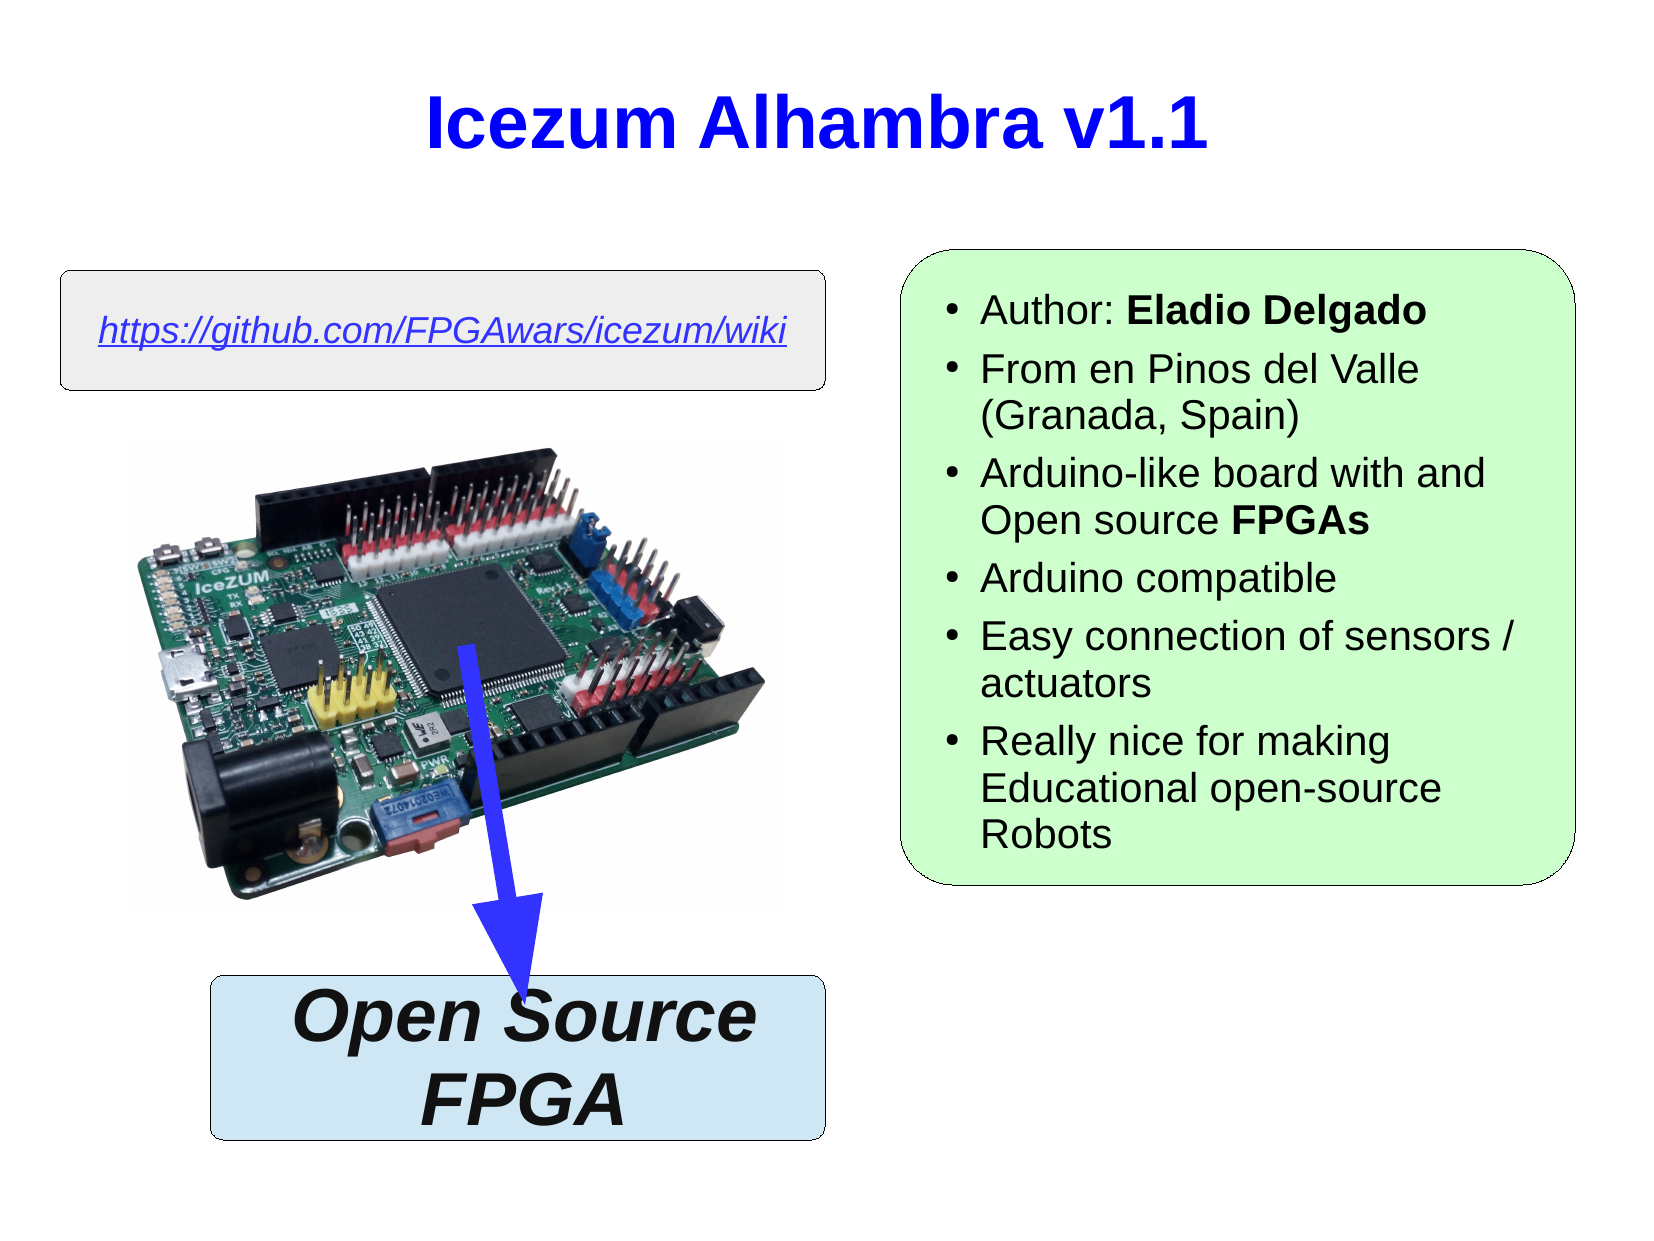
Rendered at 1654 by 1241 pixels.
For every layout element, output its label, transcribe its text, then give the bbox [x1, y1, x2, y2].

text_box [900, 249, 1569, 880]
text_box Open Source FPGA [225, 973, 826, 1142]
text_box [210, 975, 225, 1141]
text_box Author: Eladio Delgado From en Pinos del Valle (Granada, Spain) Arduino-like board with and Open source FPGAs Arduino compatible Easy connection of sensors / actuators Really nice for making Educational open-source Robots [930, 279, 1576, 924]
text_box https://github.com/FPGAwars/icezum/wiki [60, 270, 826, 391]
picture [130, 440, 781, 916]
text_box Icezum Alhambra v1.1 [90, 73, 1546, 211]
